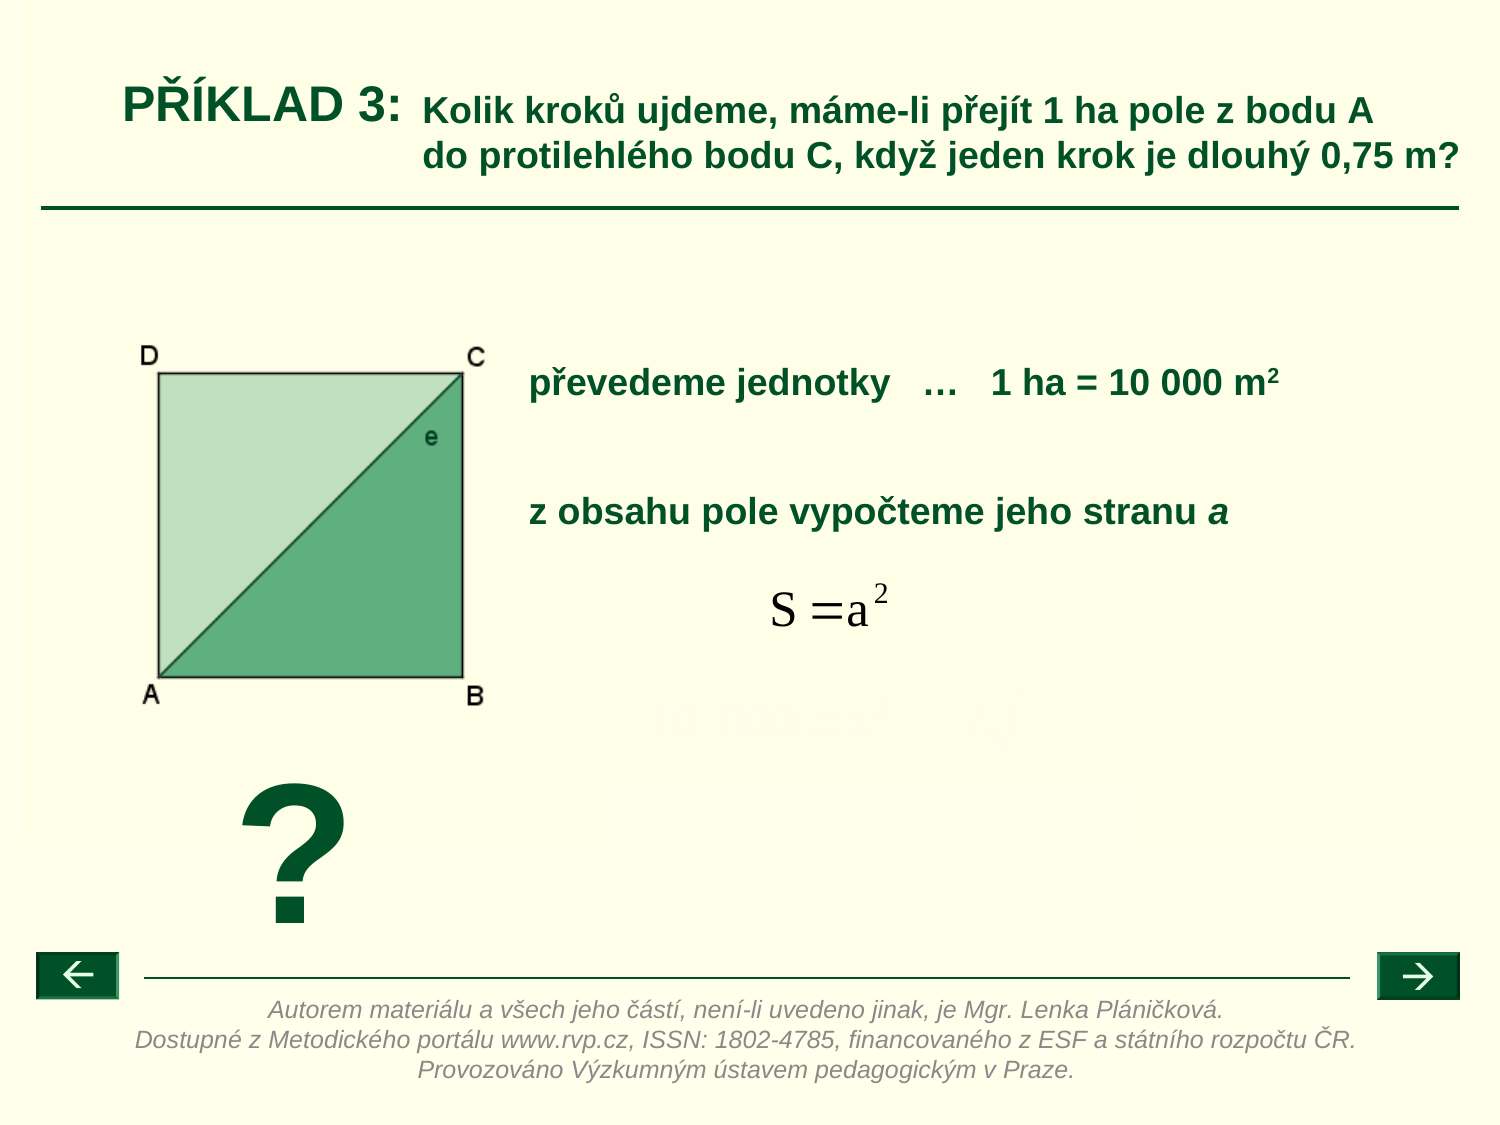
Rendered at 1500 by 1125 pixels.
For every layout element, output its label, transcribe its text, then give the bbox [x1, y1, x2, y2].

text_box Kolik kroků ujdeme, máme-li přejít 1 ha pole z bodu A do protilehlého bodu C, když jeden krok je dlouhý 0,75 m? [407, 78, 1500, 184]
picture [23, 0, 1500, 882]
text_box  [40, 956, 116, 996]
text_box převedeme jednotky … 1 ha = 10 000 m2 [513, 349, 1371, 411]
title PŘÍKLAD 3: [106, 54, 420, 149]
text_box ? [218, 716, 384, 972]
text_box Autorem materiálu a všech jeho částí, není-li uvedeno jinak, je Mgr. Lenka Pláničková. Dostupné z Metodického portálu www.rvp.cz, ISSN: 1802-4785, financovaného z ESF a státního rozpočtu ČR. Provozováno Výzkumným ústavem pedagogickým v Praze. [40, 997, 1454, 1080]
chart [645, 568, 1058, 680]
text_box  [1381, 956, 1456, 996]
text_box z obsahu pole vypočteme jeho stranu a [513, 479, 1435, 541]
